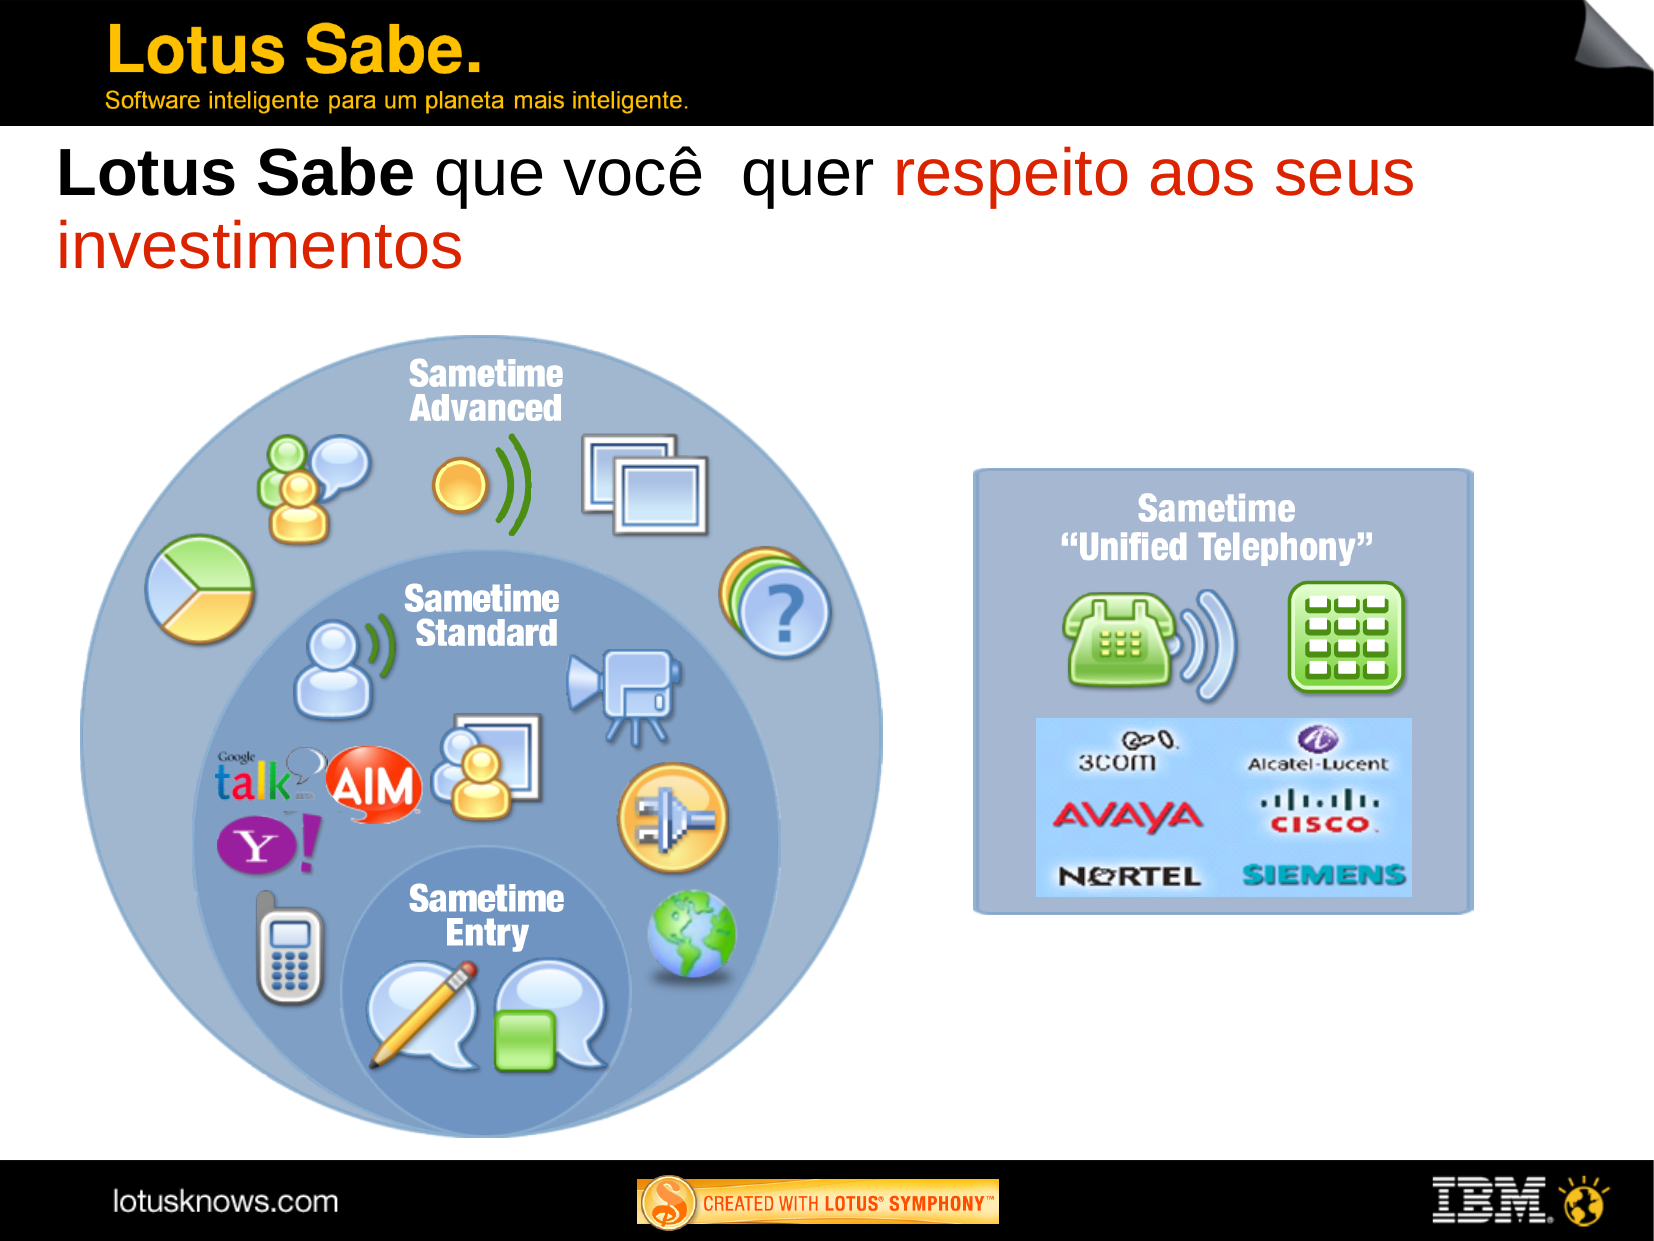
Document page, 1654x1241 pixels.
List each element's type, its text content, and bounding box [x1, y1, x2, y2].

picture [0, 0, 1654, 126]
picture [80, 335, 883, 1138]
title Lotus Sabe que você quer respeito aos seus investimentos [56, 144, 1595, 364]
picture [0, 1160, 1654, 1241]
picture [973, 468, 1474, 915]
